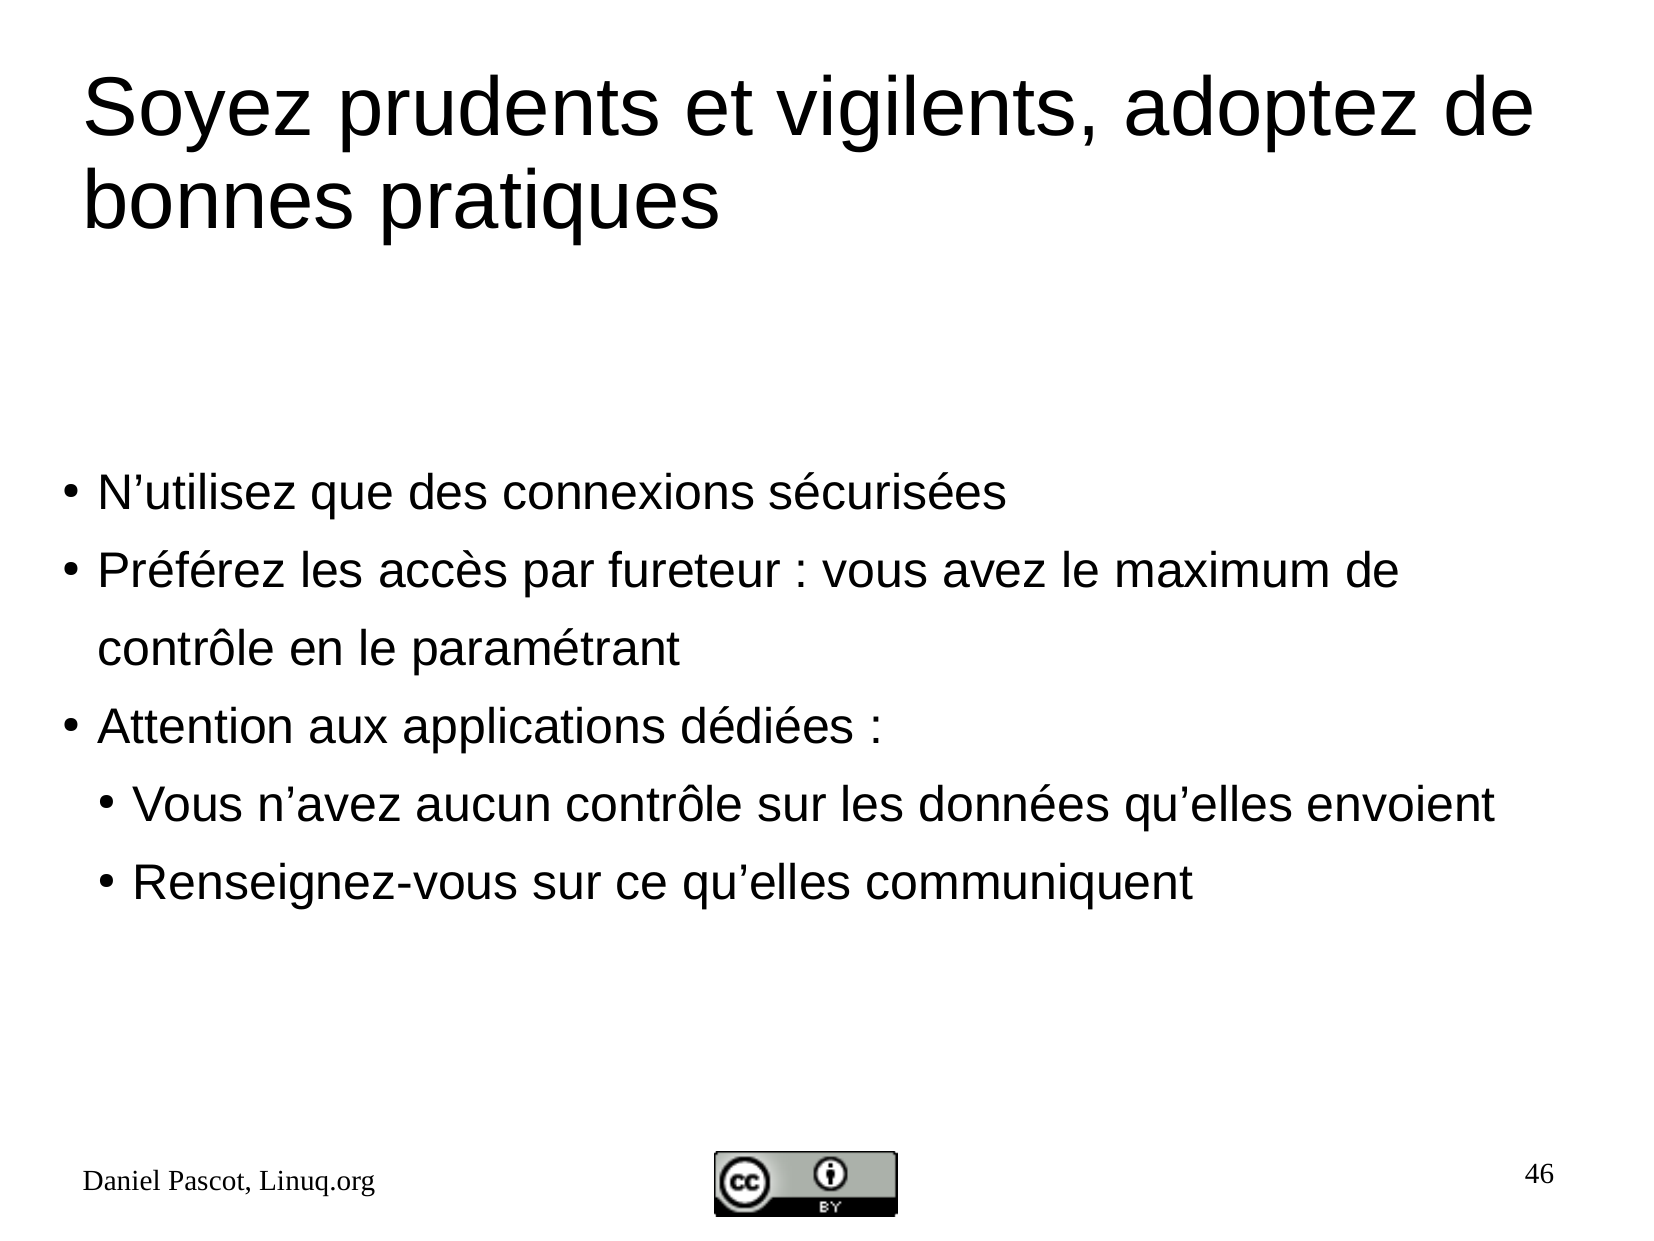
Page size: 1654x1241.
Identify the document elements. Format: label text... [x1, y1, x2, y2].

title Soyez prudents et vigilents, adoptez de bonnes pratiques [82, 28, 1571, 277]
text_box N’utilisez que des connexions sécurisées Préférez les accès par fureteur : vous avez le maximum de contrôle en le paramétrant Attention aux applications dédiées : Vous n’avez aucun contrôle sur les données qu’elles envoient Renseignez-vous sur ce qu’elles communiquent [47, 300, 1571, 1096]
picture [714, 1151, 898, 1217]
